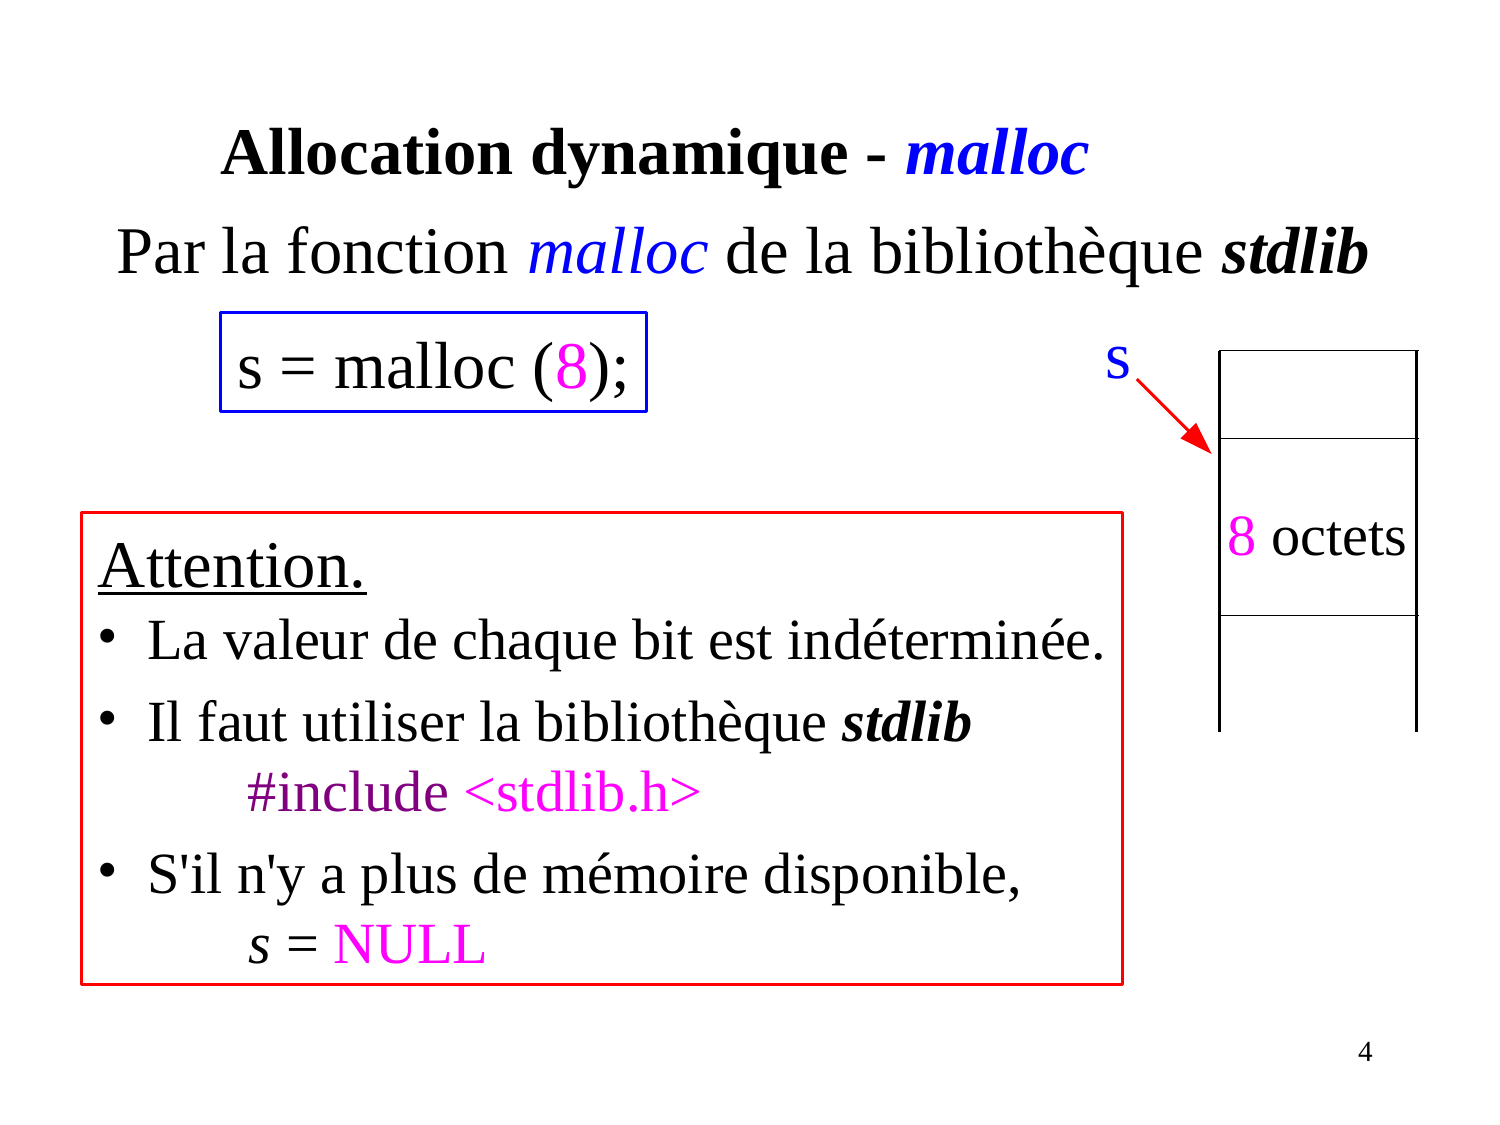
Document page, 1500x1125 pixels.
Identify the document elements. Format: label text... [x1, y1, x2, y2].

text_box 8 octets [1212, 489, 1423, 575]
text_box Attention. La valeur de chaque bit est indéterminée. Il faut utiliser la bibliothèque stdlib #include <stdlib.h> S'il n'y a plus de mémoire disponible, s = NULL [81, 512, 1123, 985]
text_box Par la fonction malloc de la bibliothèque stdlib [101, 199, 1386, 295]
text_box Allocation dynamique - malloc [206, 99, 1106, 196]
text_box s = malloc (8); [220, 312, 647, 412]
text_box s [1090, 304, 1147, 400]
